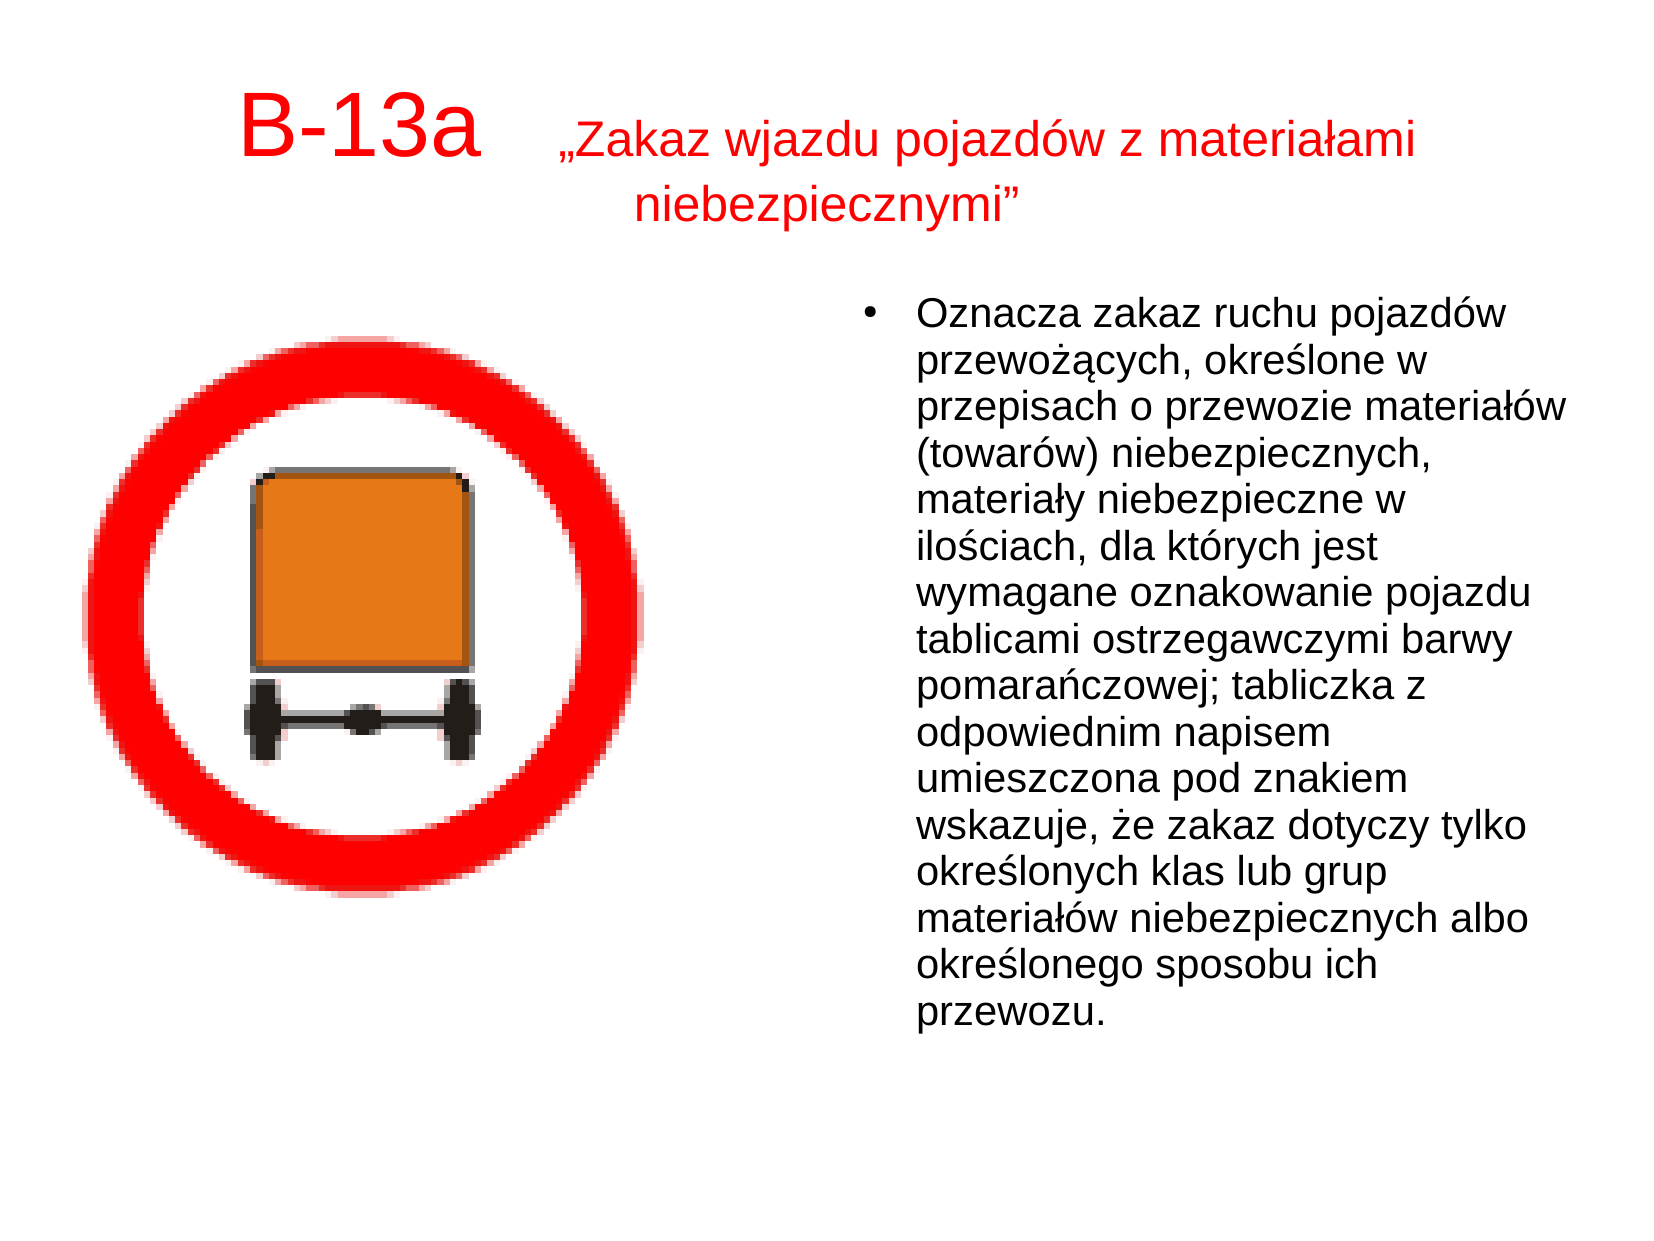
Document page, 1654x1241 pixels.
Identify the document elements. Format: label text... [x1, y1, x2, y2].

list Oznacza zakaz ruchu pojazdów przewożących, określone w przepisach o przewozie materiałów (towarów) niebezpiecznych, materiały niebezpieczne w ilościach, dla których jest wymagane oznakowanie pojazdu tablicami ostrzegawczymi barwy pomarańczowej; tabliczka z odpowiednim napisem umieszczona pod znakiem wskazuje, że zakaz dotyczy tylko określonych klas lub grup materiałów niebezpiecznych albo określonego sposobu ich przewozu. [845, 290, 1572, 1094]
picture [82, 336, 644, 898]
title B-13a „Zakaz wjazdu pojazdów z materiałami niebezpiecznymi” [82, 56, 1571, 250]
